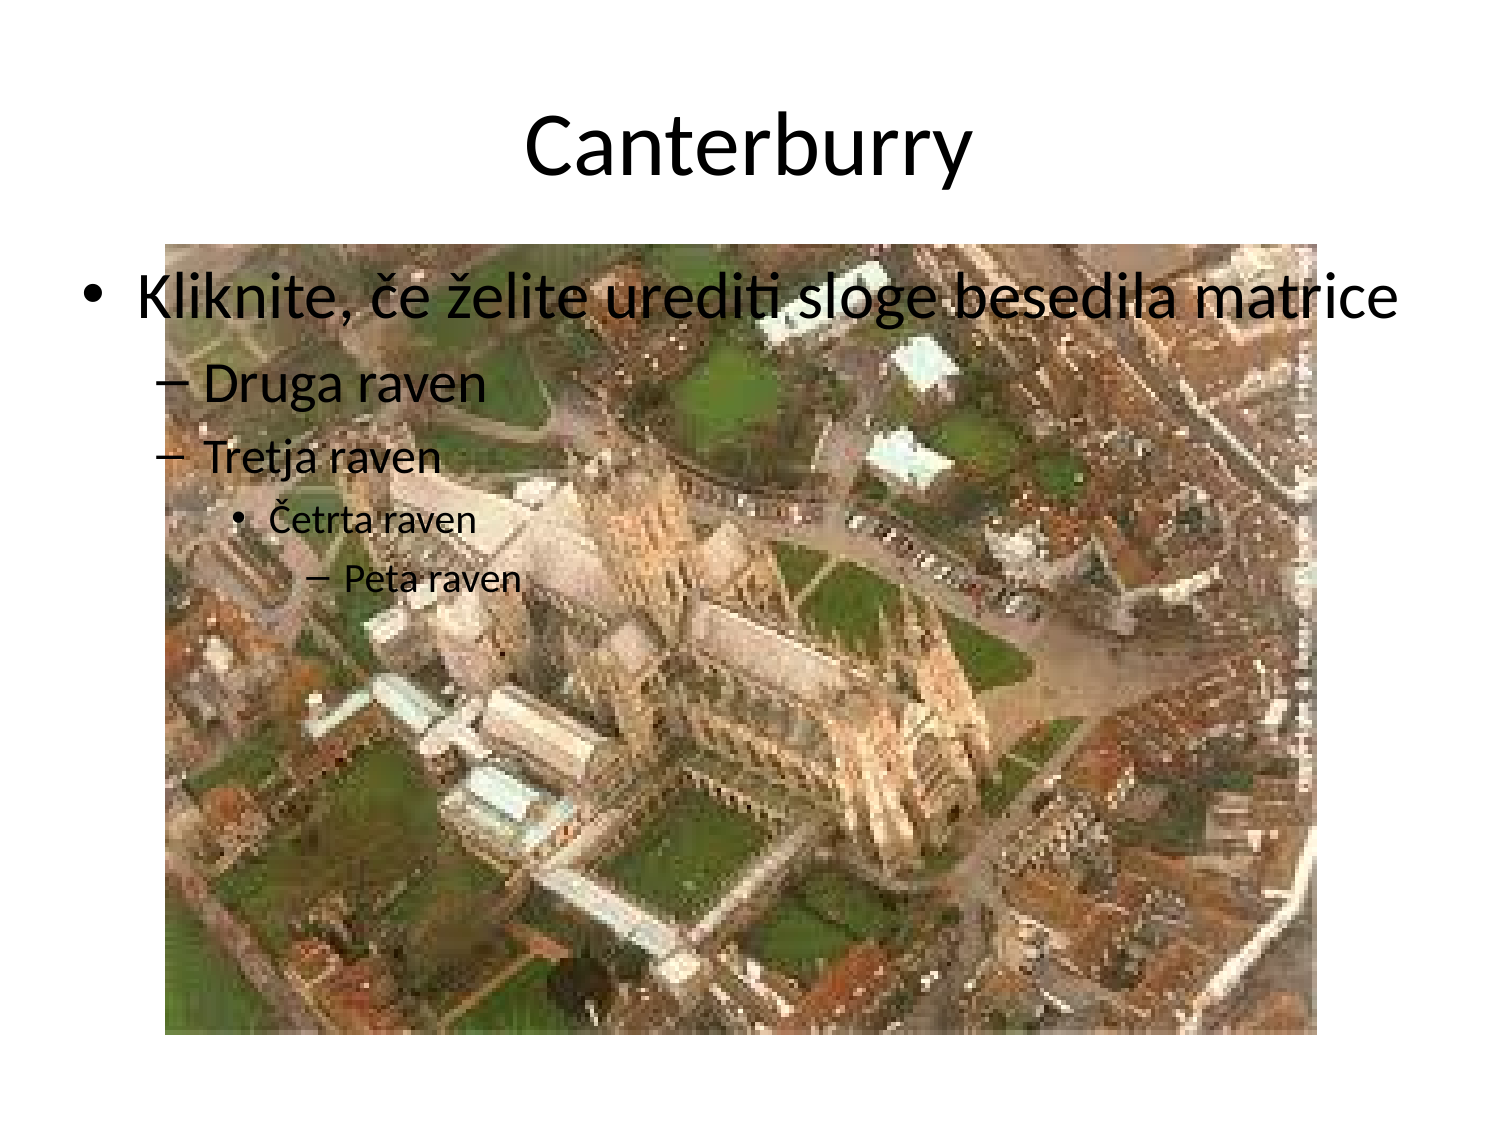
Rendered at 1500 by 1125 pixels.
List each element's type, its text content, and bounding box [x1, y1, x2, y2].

title Canterburry [75, 45, 1425, 233]
picture [165, 244, 1317, 1035]
